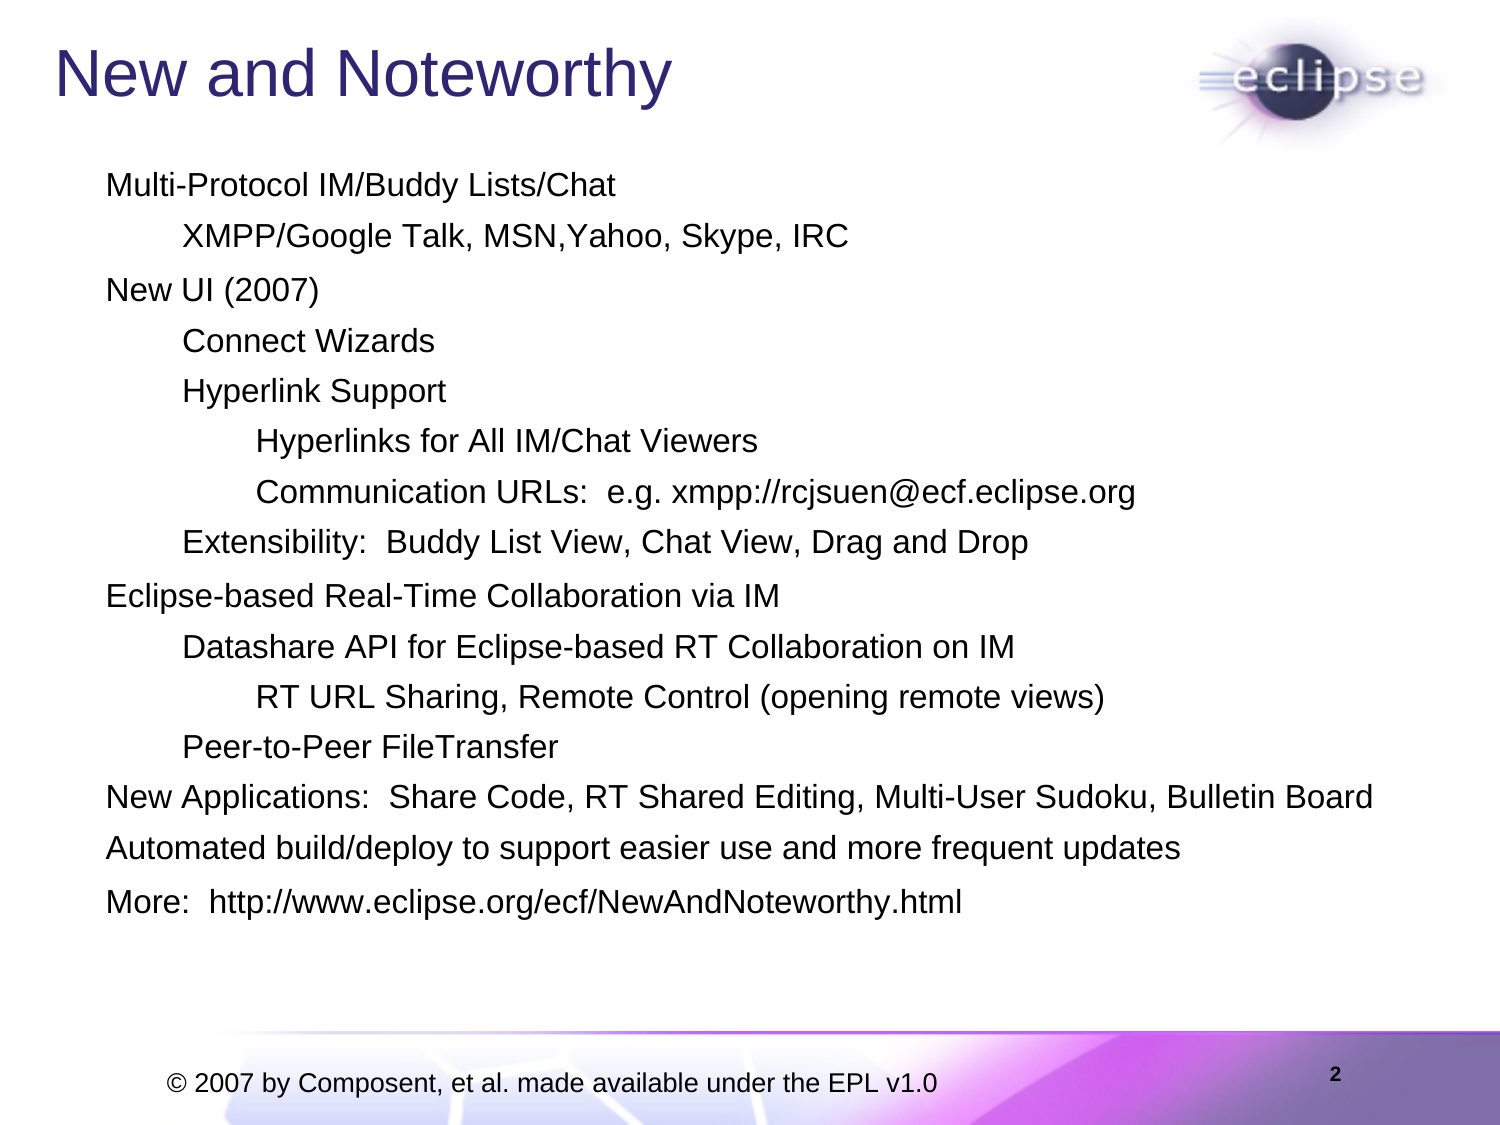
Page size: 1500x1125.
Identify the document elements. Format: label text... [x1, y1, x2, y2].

picture [92, 1031, 1500, 1125]
list Multi-Protocol IM/Buddy Lists/Chat XMPP/Google Talk, MSN,Yahoo, Skype, IRC New UI (2007) Connect Wizards Hyperlink Support Hyperlinks for All IM/Chat Viewers Communication URLs: e.g. xmpp://rcjsuen@ecf.eclipse.org Extensibility: Buddy List View, Chat View, Drag and Drop Eclipse-based Real-Time Collaboration via IM Datashare API for Eclipse-based RT Collaboration on IM RT URL Sharing, Remote Control (opening remote views) Peer-to-Peer FileTransfer New Applications: Share Code, RT Shared Editing, Multi-User Sudoku, Bulletin Board Automated build/deploy to support easier use and more frequent updates More: http://www.eclipse.org/ecf/NewAndNoteworthy.html [90, 158, 1404, 1019]
title New and Noteworthy [39, 35, 1268, 126]
picture [1164, 17, 1465, 152]
